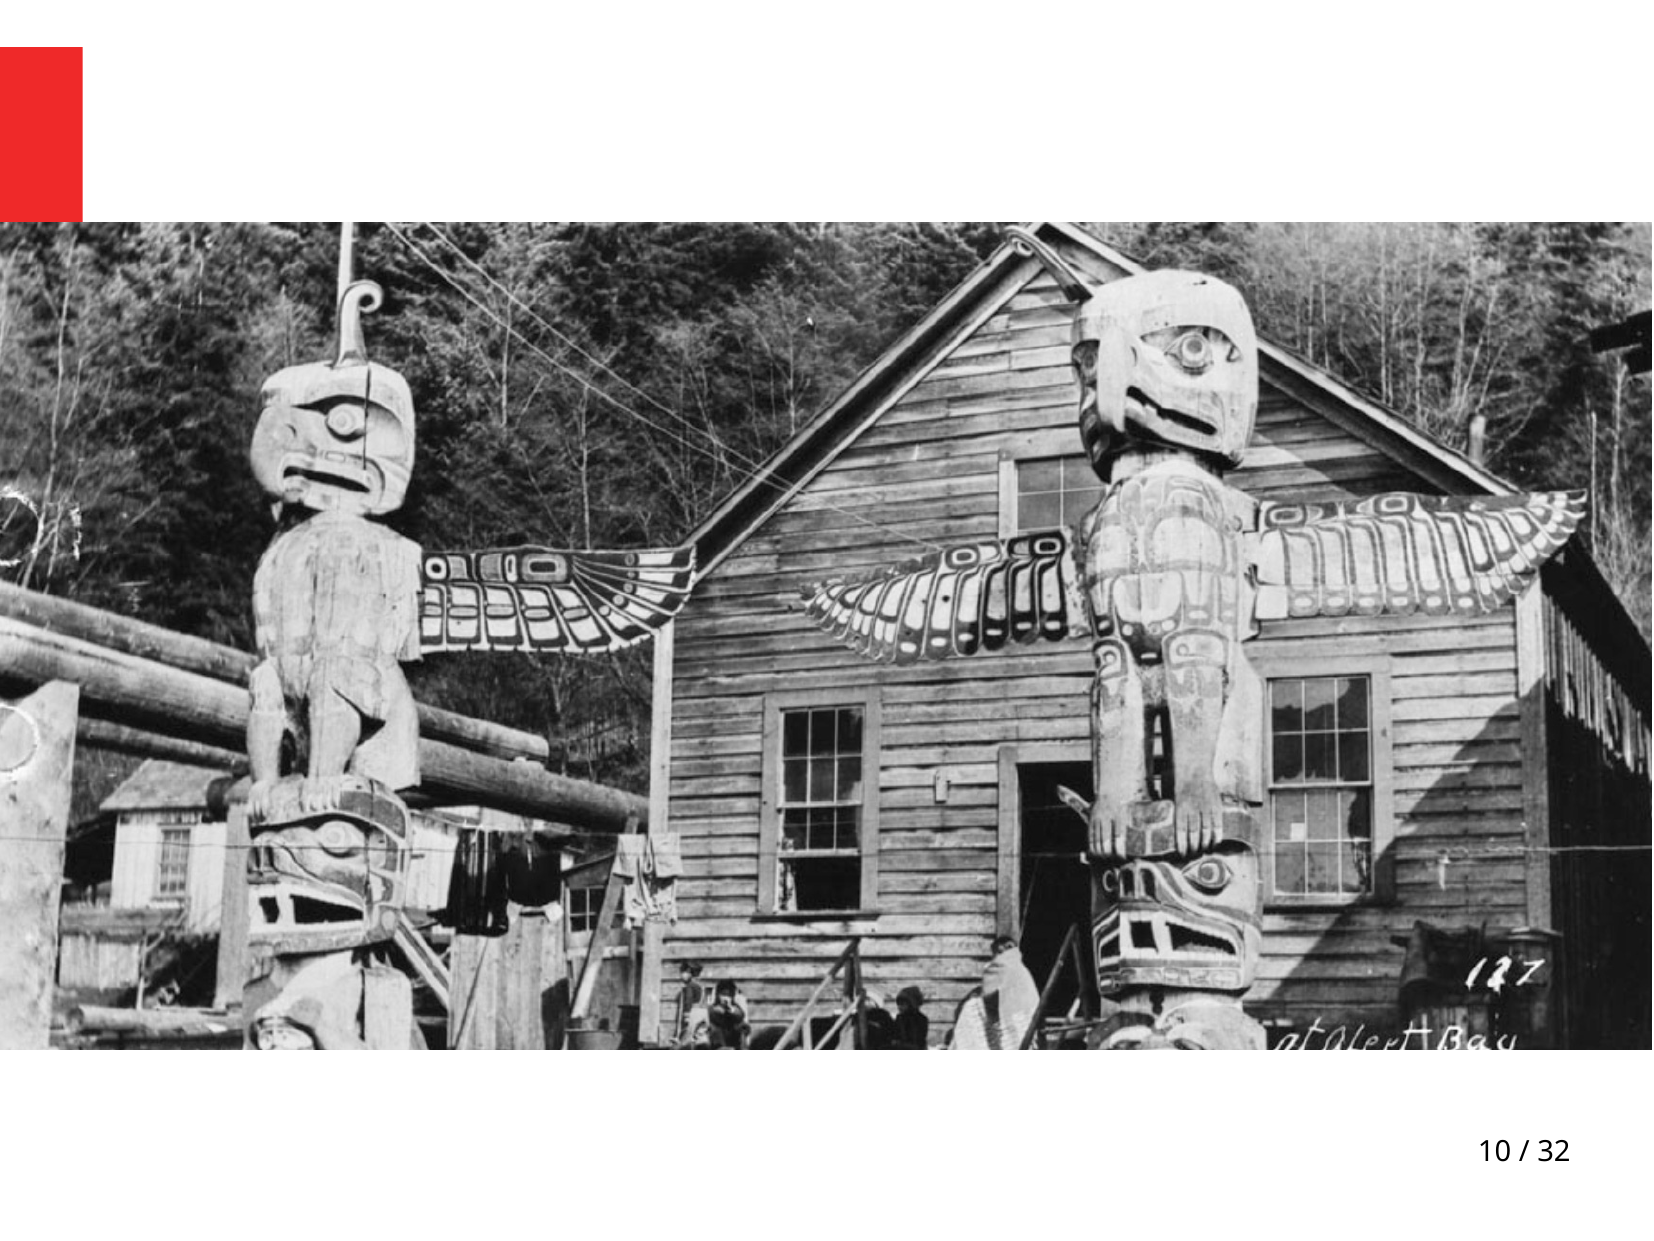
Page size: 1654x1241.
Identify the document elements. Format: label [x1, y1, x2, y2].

picture [0, 222, 1652, 1050]
